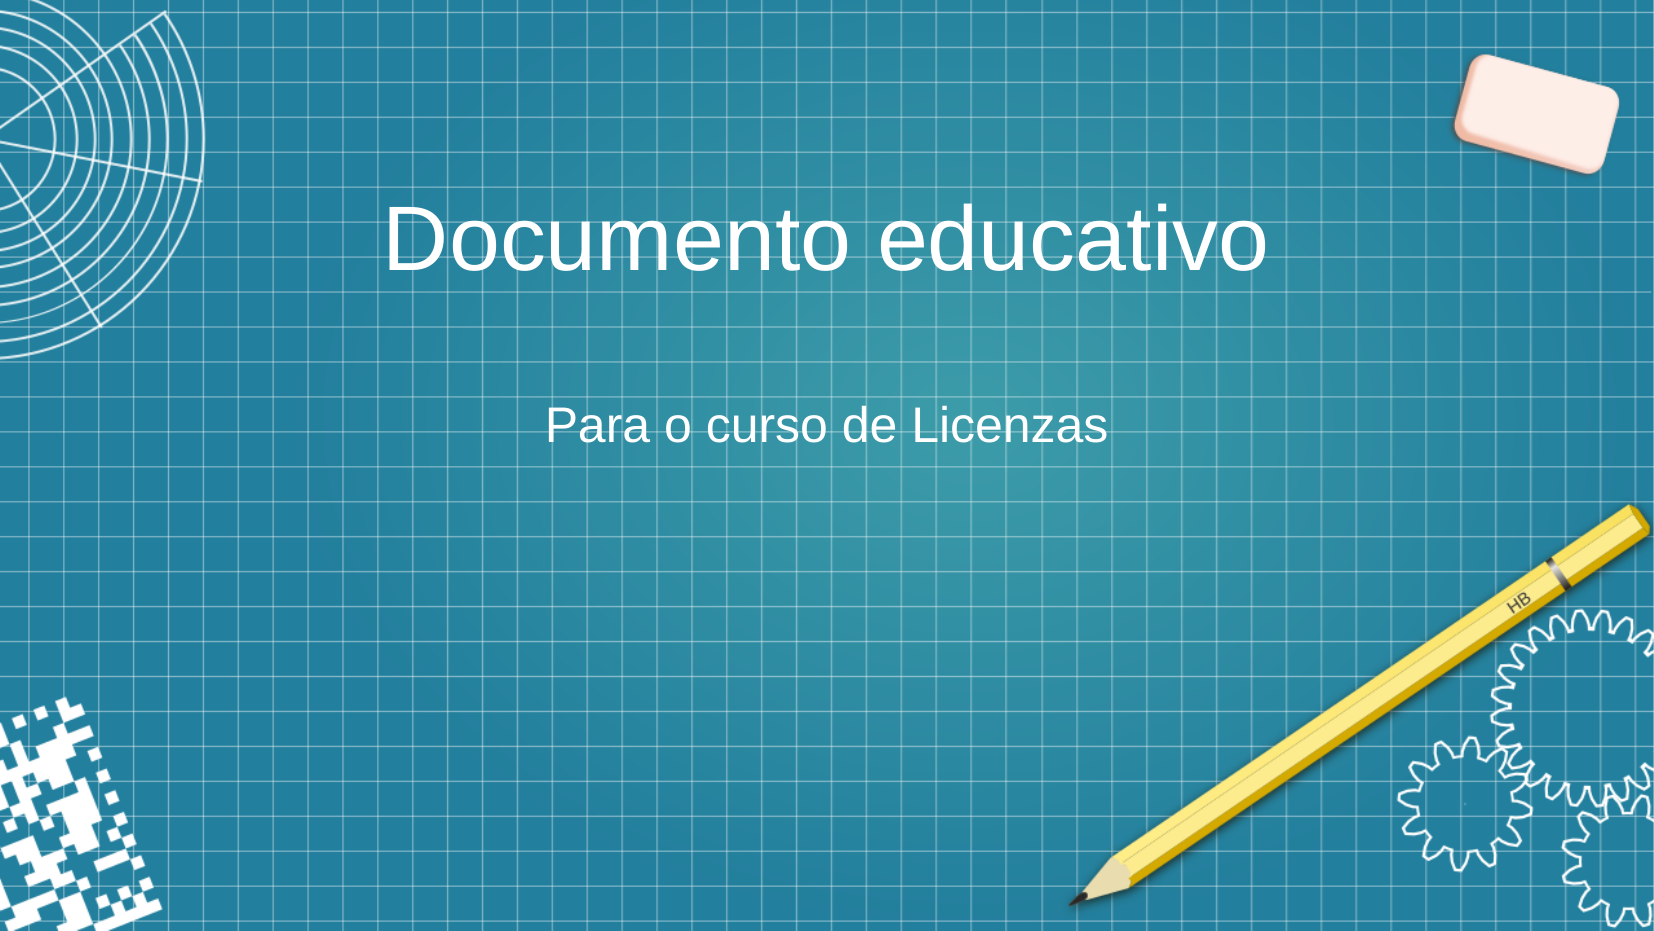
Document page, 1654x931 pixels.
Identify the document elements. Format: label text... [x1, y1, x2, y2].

picture [0, 0, 1654, 931]
subtitle Para o curso de Licenzas [82, 354, 1571, 497]
title Documento educativo [82, 132, 1571, 346]
